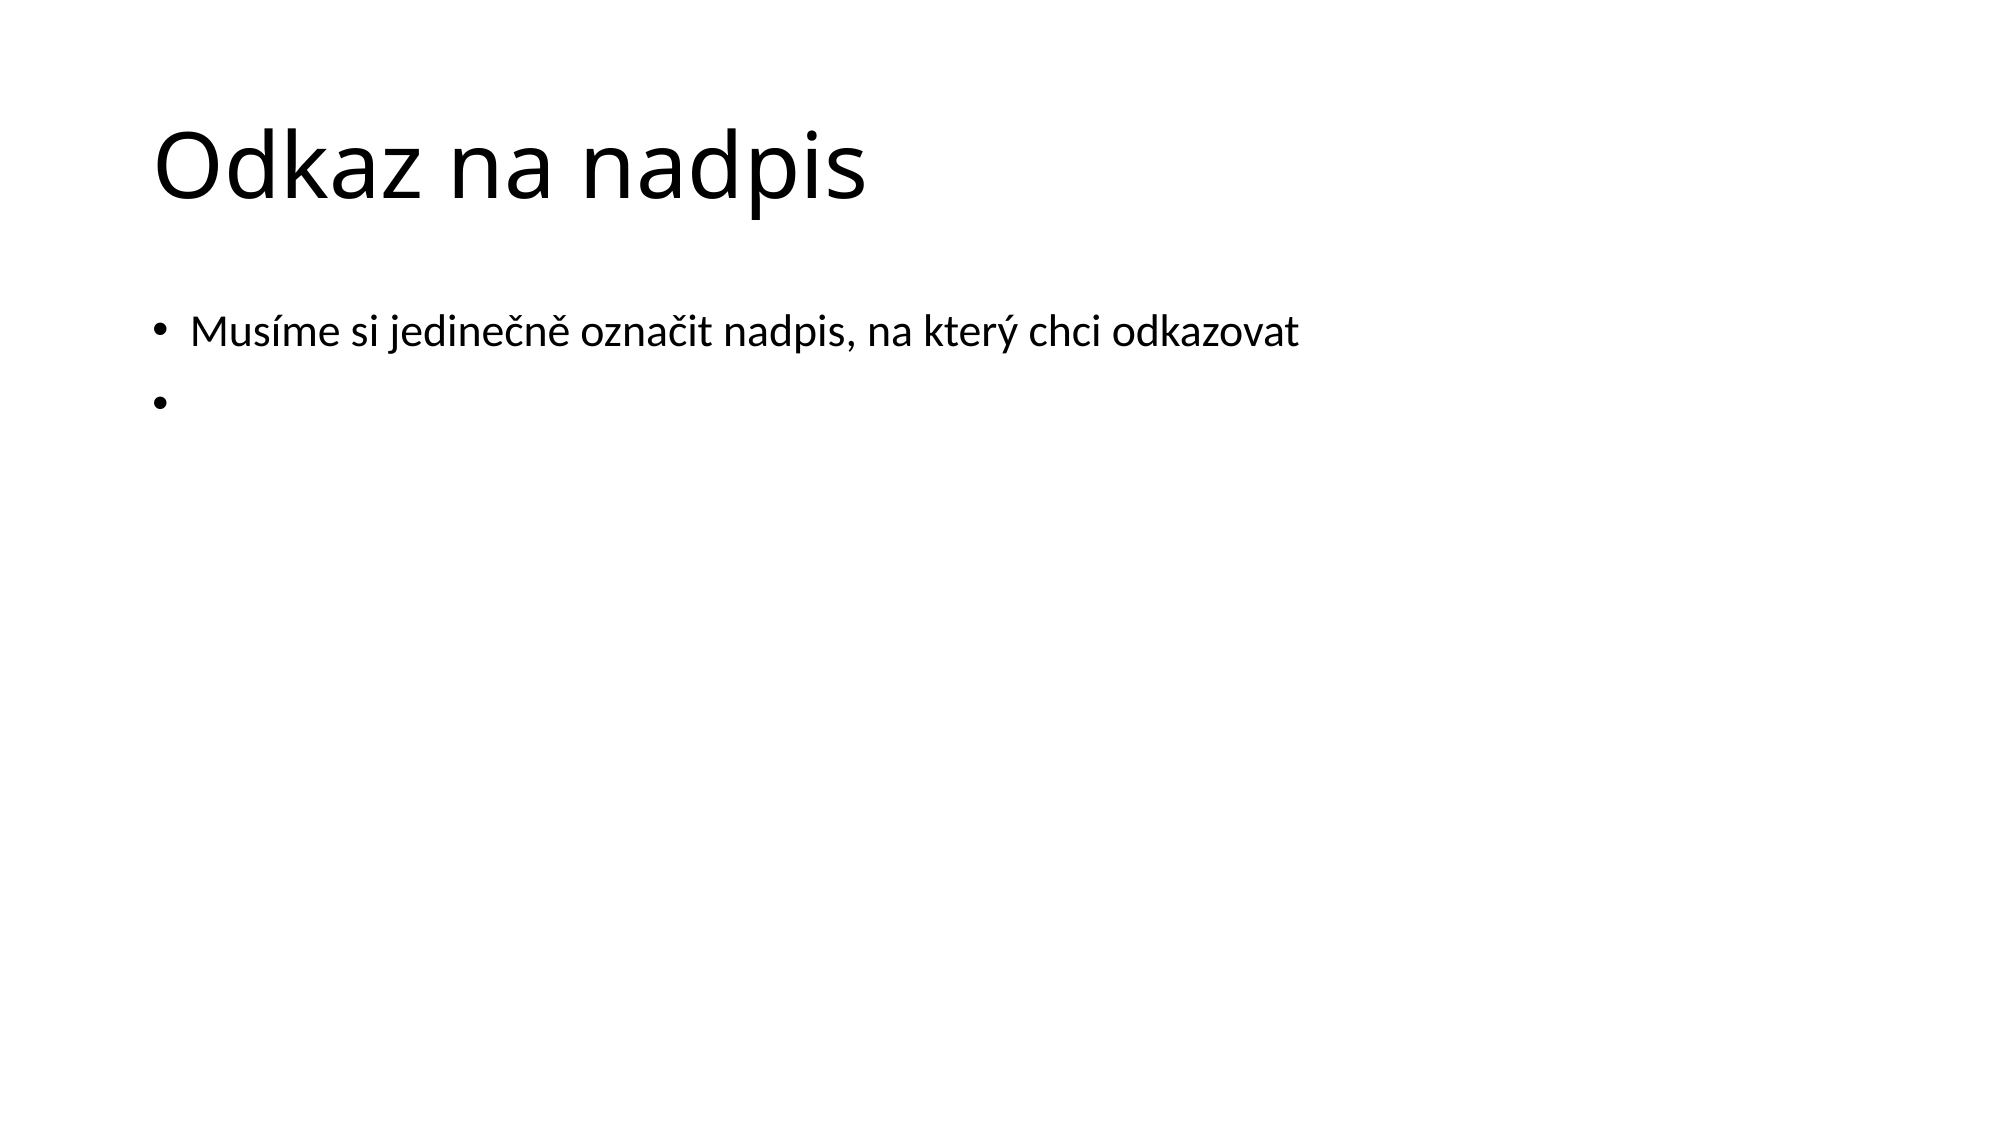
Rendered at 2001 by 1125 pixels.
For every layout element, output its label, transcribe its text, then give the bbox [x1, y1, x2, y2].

title Odkaz na nadpis [137, 59, 1863, 278]
list Musíme si jedinečně označit nadpis, na který chci odkazovat [137, 299, 1863, 1014]
